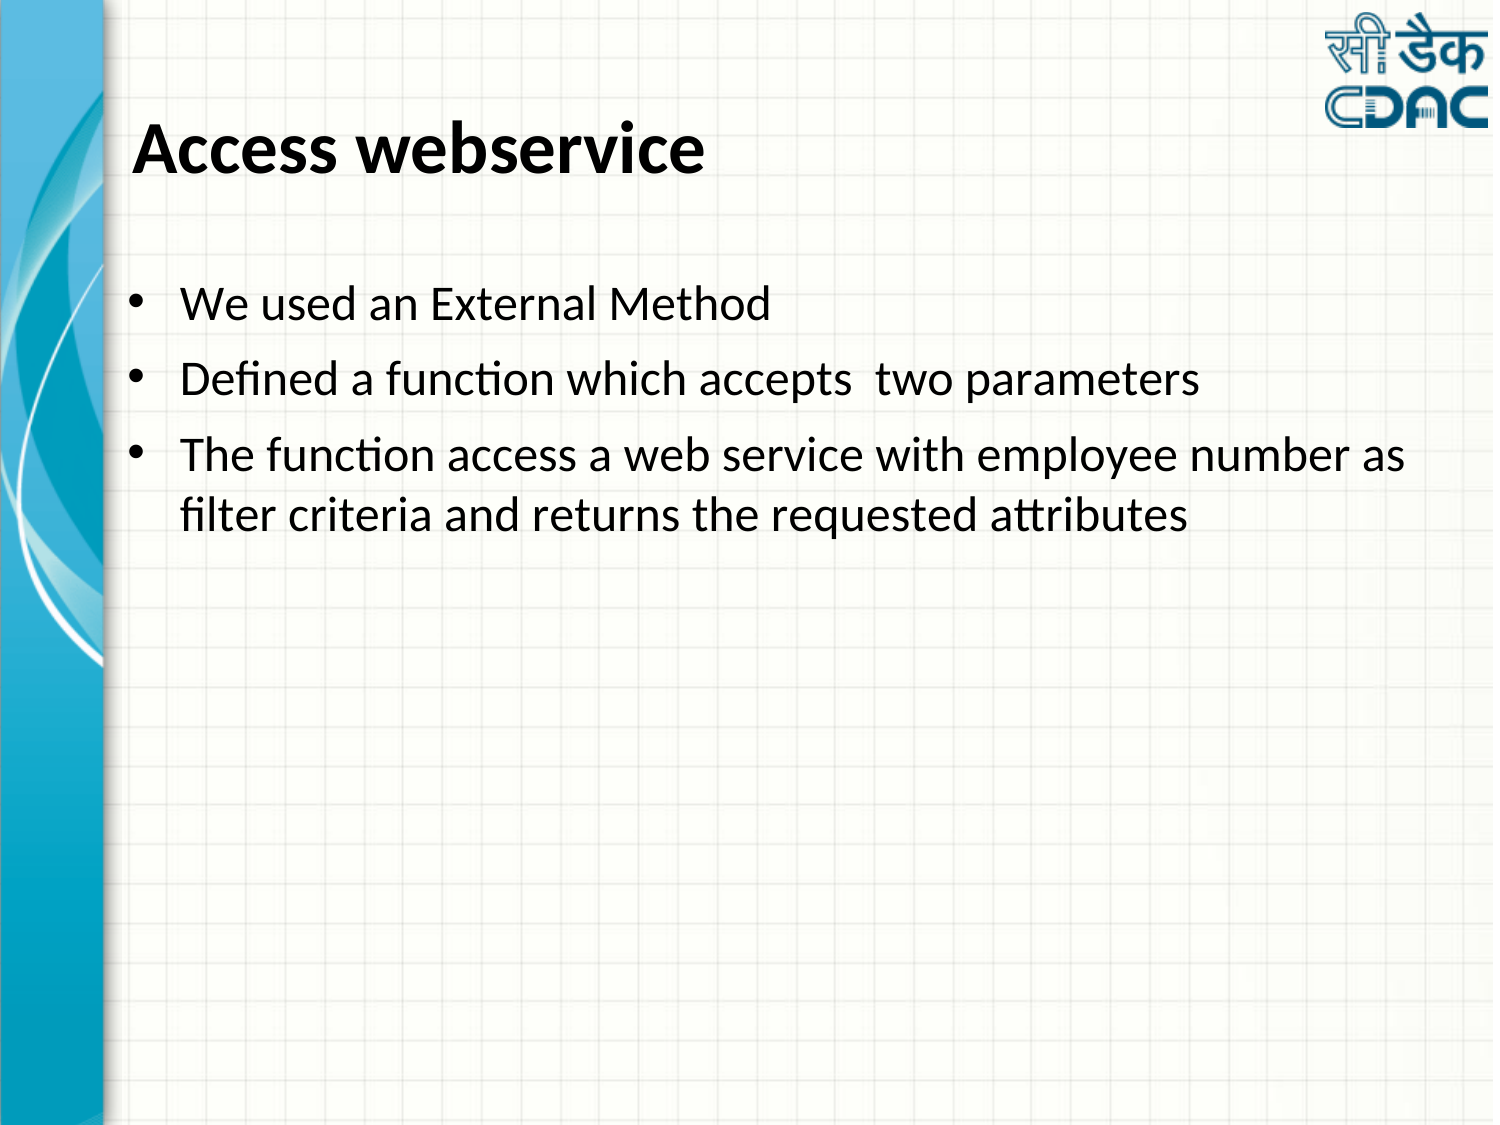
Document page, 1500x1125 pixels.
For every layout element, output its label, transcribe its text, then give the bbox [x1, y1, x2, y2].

text_box Access webservice [117, 49, 1468, 238]
picture [0, 0, 1493, 1125]
text_box We used an External Method Defined a function which accepts two parameters The function access a web service with employee number as filter criteria and returns the requested attributes [112, 262, 1463, 1005]
